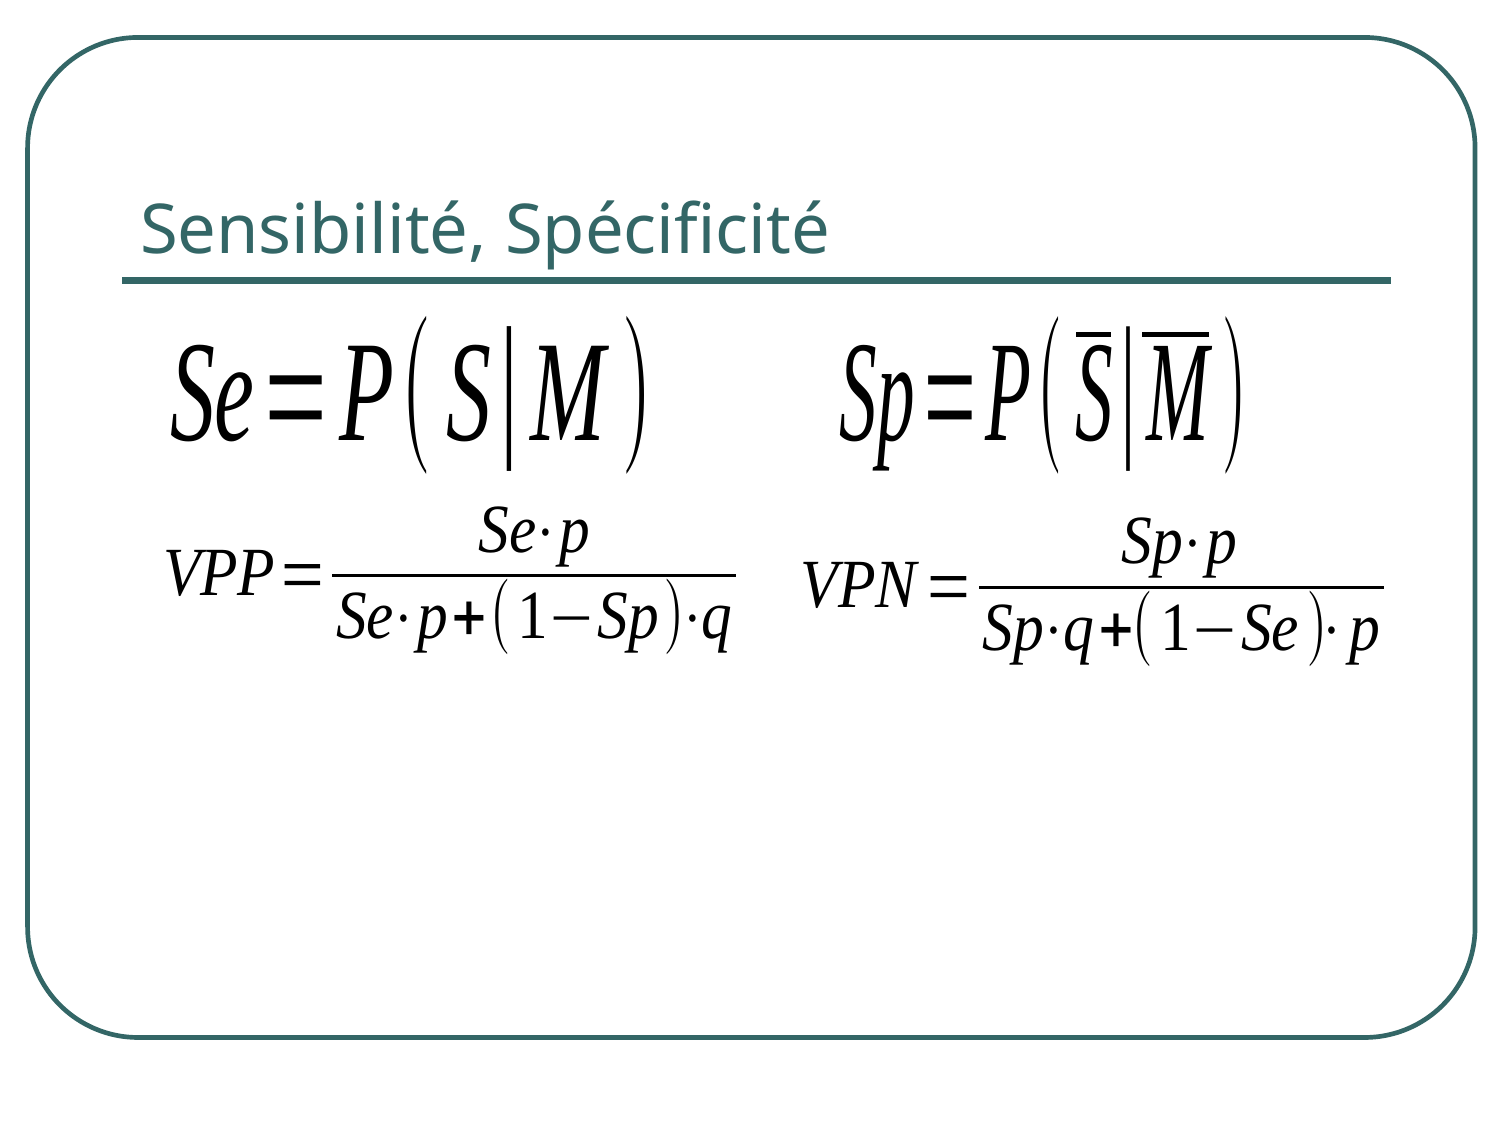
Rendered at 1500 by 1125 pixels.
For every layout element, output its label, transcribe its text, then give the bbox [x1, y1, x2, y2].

chart [147, 491, 759, 658]
chart [785, 503, 1407, 669]
chart [147, 314, 680, 478]
title Sensibilité, Spécificité [125, 87, 1388, 275]
chart [820, 314, 1270, 478]
